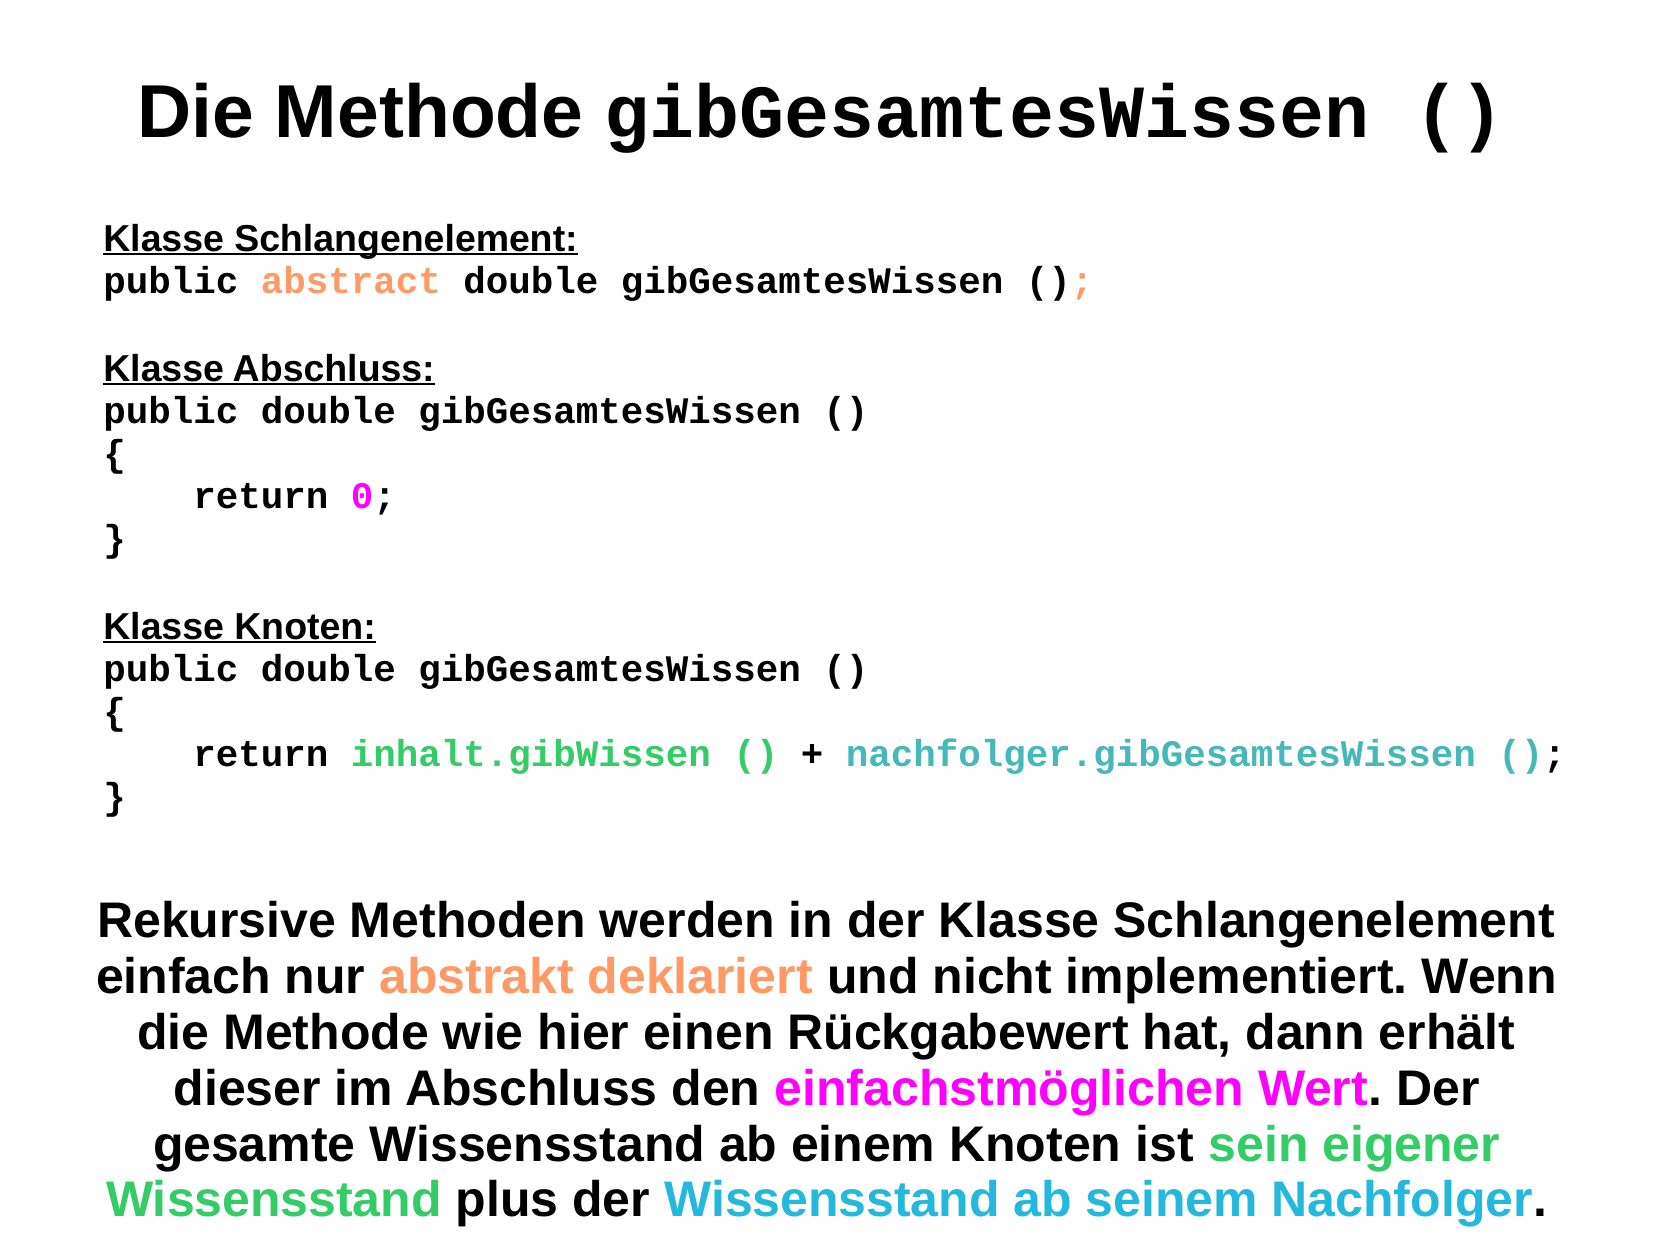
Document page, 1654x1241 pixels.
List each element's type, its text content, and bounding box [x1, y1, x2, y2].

text_box Rekursive Methoden werden in der Klasse Schlangenelement einfach nur abstrakt deklariert und nicht implementiert. Wenn die Methode wie hier einen Rückgabewert hat, dann erhält dieser im Abschluss den einfachstmöglichen Wert. Der gesamte Wissensstand ab einem Knoten ist sein eigener Wissensstand plus der Wissensstand ab seinem Nachfolger. [59, 885, 1595, 1241]
text_box Klasse Schlangenelement: public abstract double gibGesamtesWissen (); Klasse Abschluss: public double gibGesamtesWissen () { return 0; } Klasse Knoten: public double gibGesamtesWissen () { return inhalt.gibWissen () + nachfolger.gibGesamtesWissen (); } [88, 209, 1625, 831]
title Die Methode gibGesamtesWissen () [76, 69, 1565, 161]
